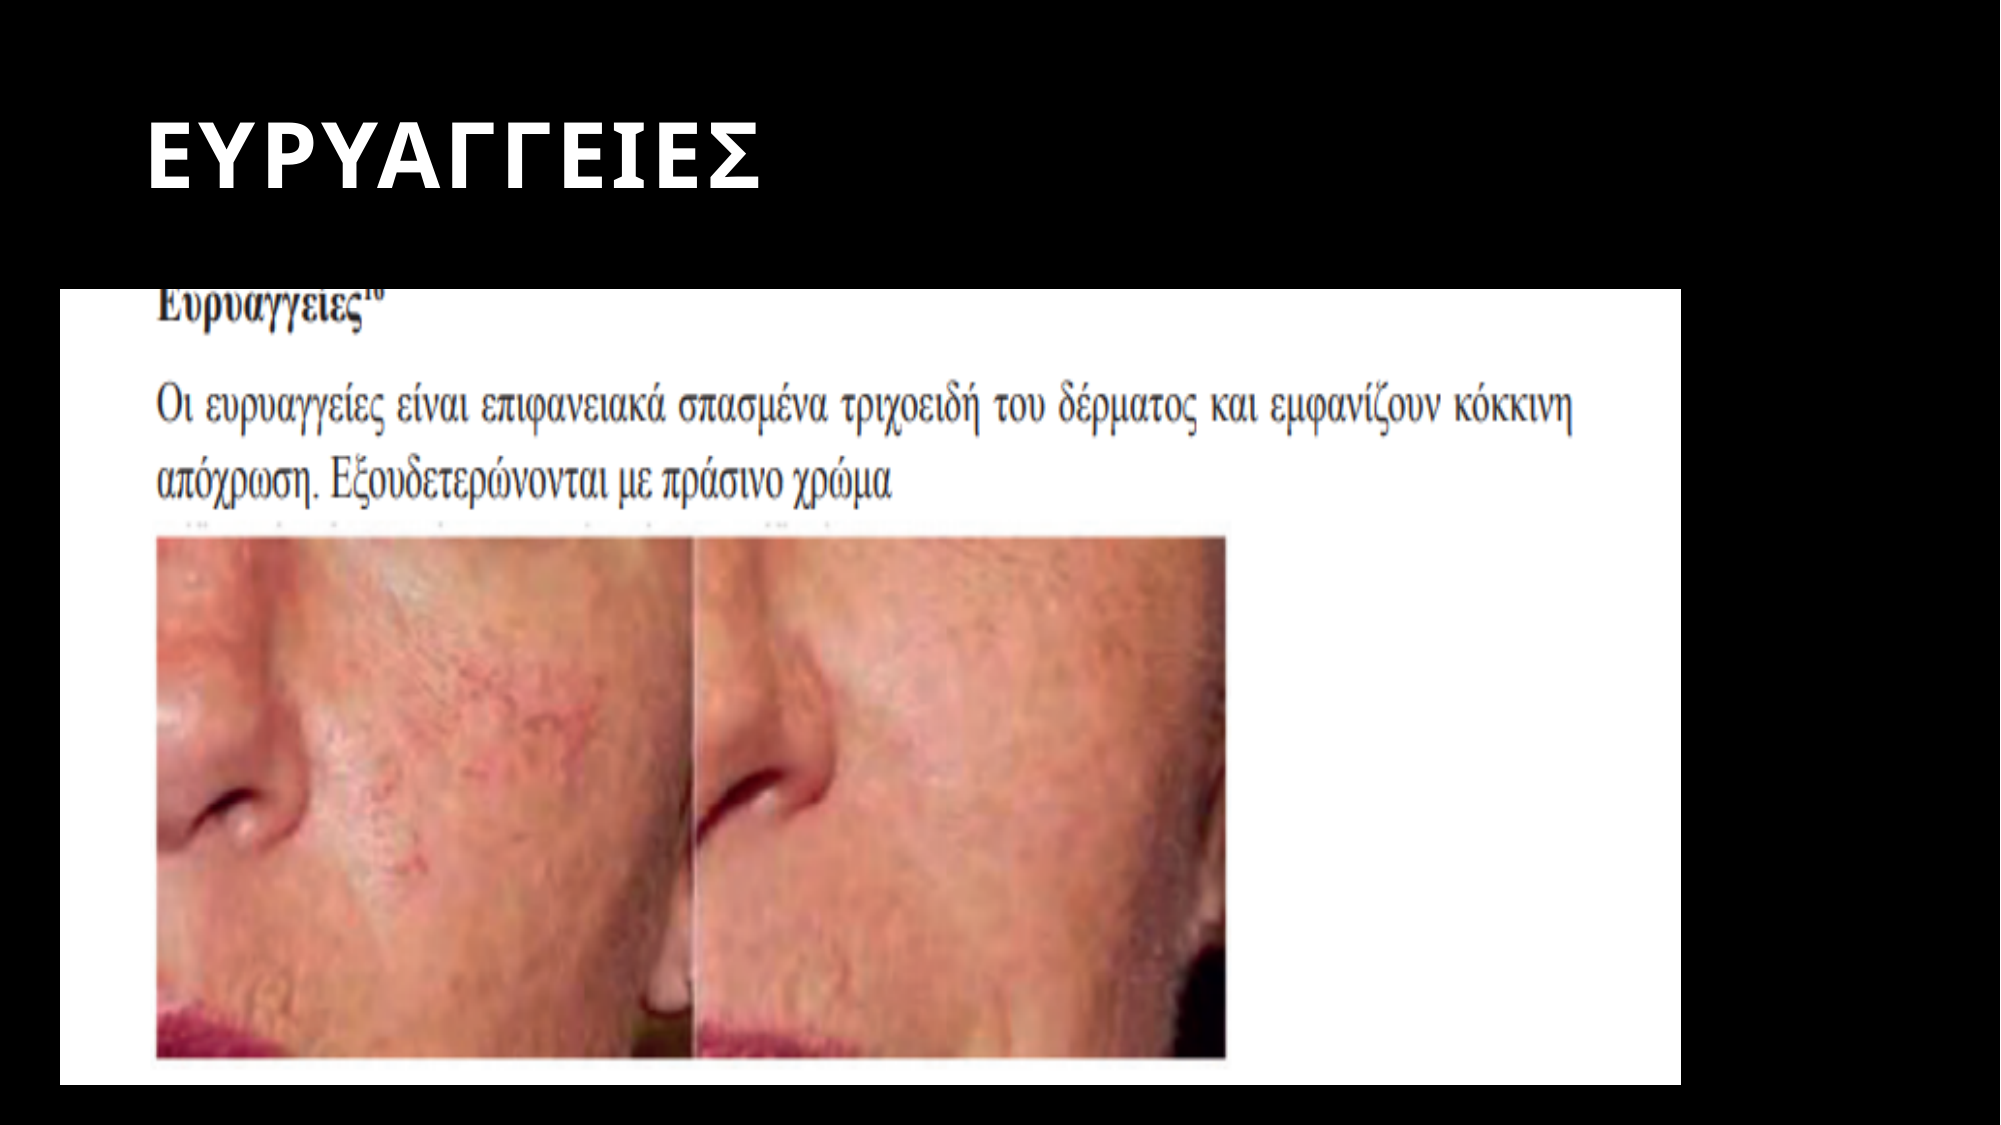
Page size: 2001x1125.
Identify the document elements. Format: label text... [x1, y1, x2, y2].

picture [60, 289, 1681, 1085]
title ΕΥΡΥΑΓΓΕΙΕΣ [125, 91, 949, 234]
